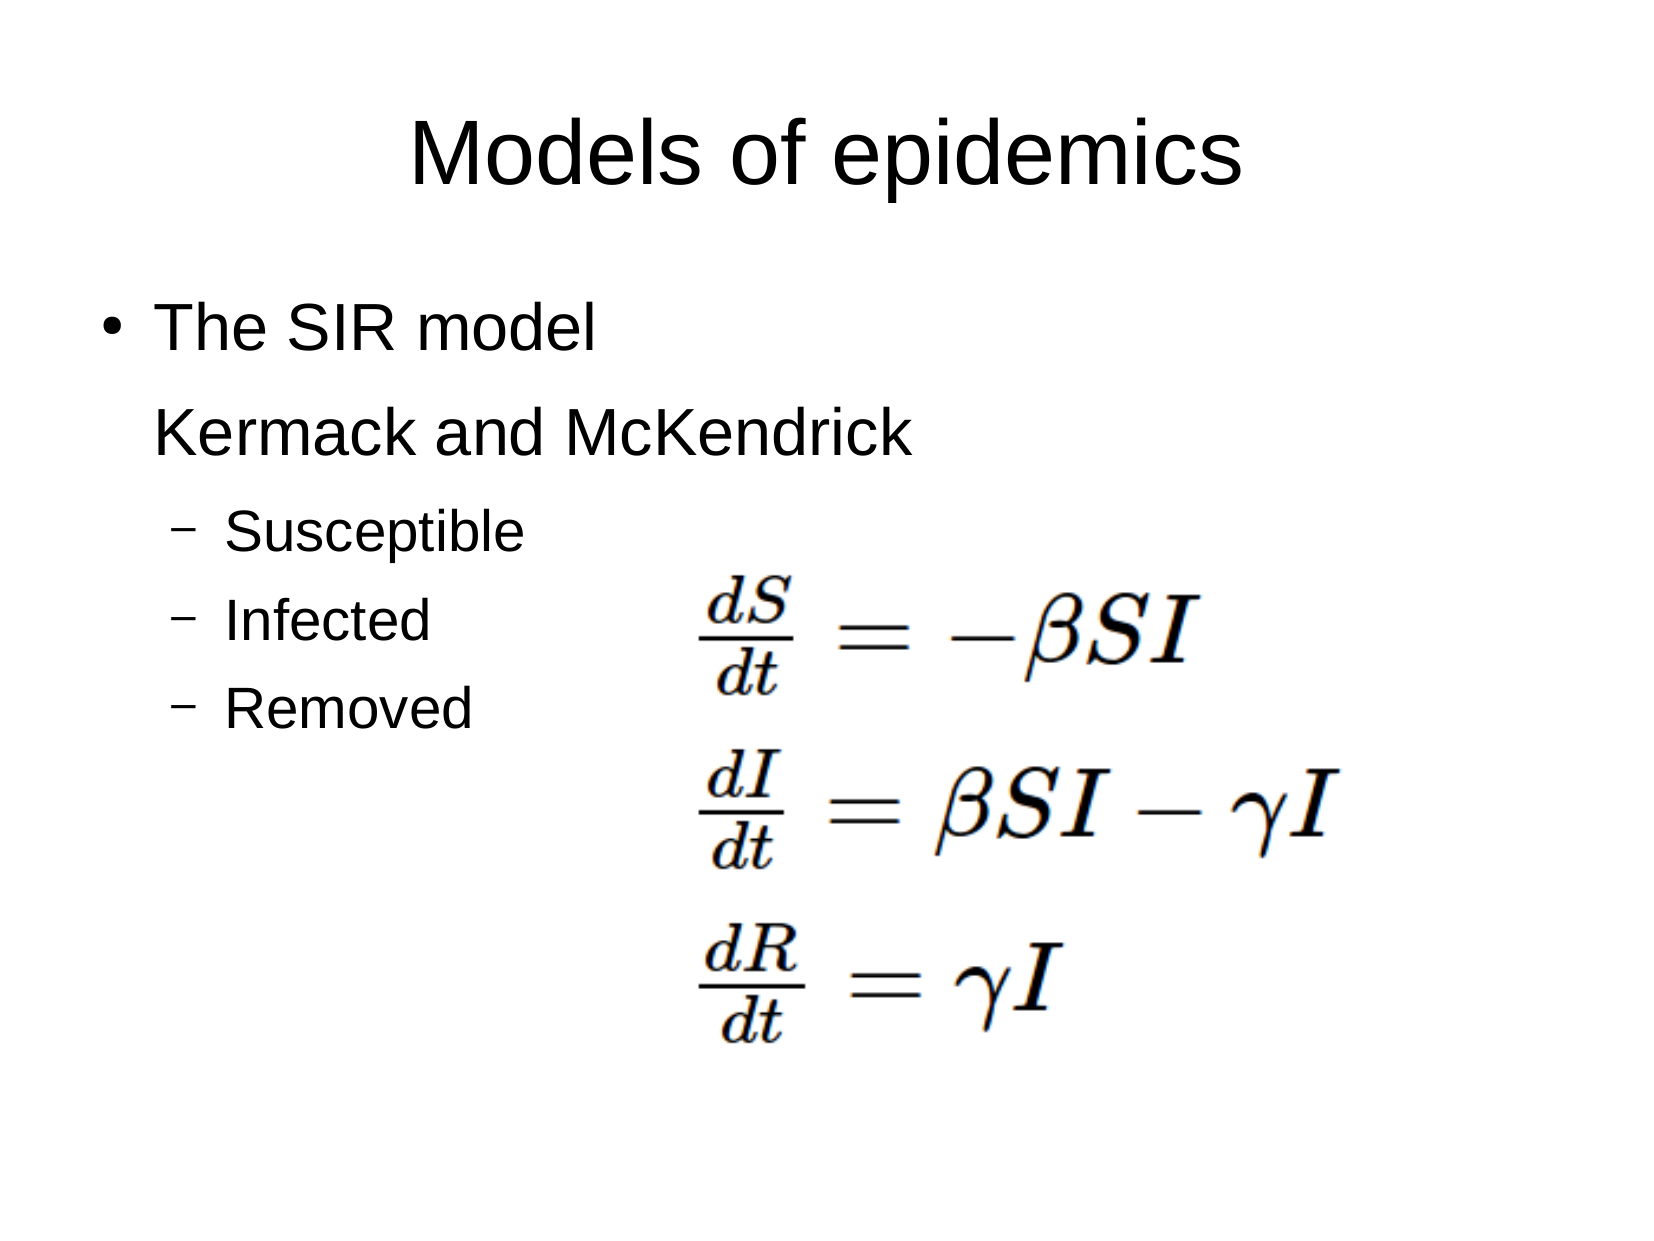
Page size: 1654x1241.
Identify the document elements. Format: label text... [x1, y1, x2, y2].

list The SIR model Kermack and McKendrick Susceptible Infected Removed [82, 290, 1538, 1010]
title Models of epidemics [82, 49, 1571, 257]
picture [690, 539, 1444, 1076]
